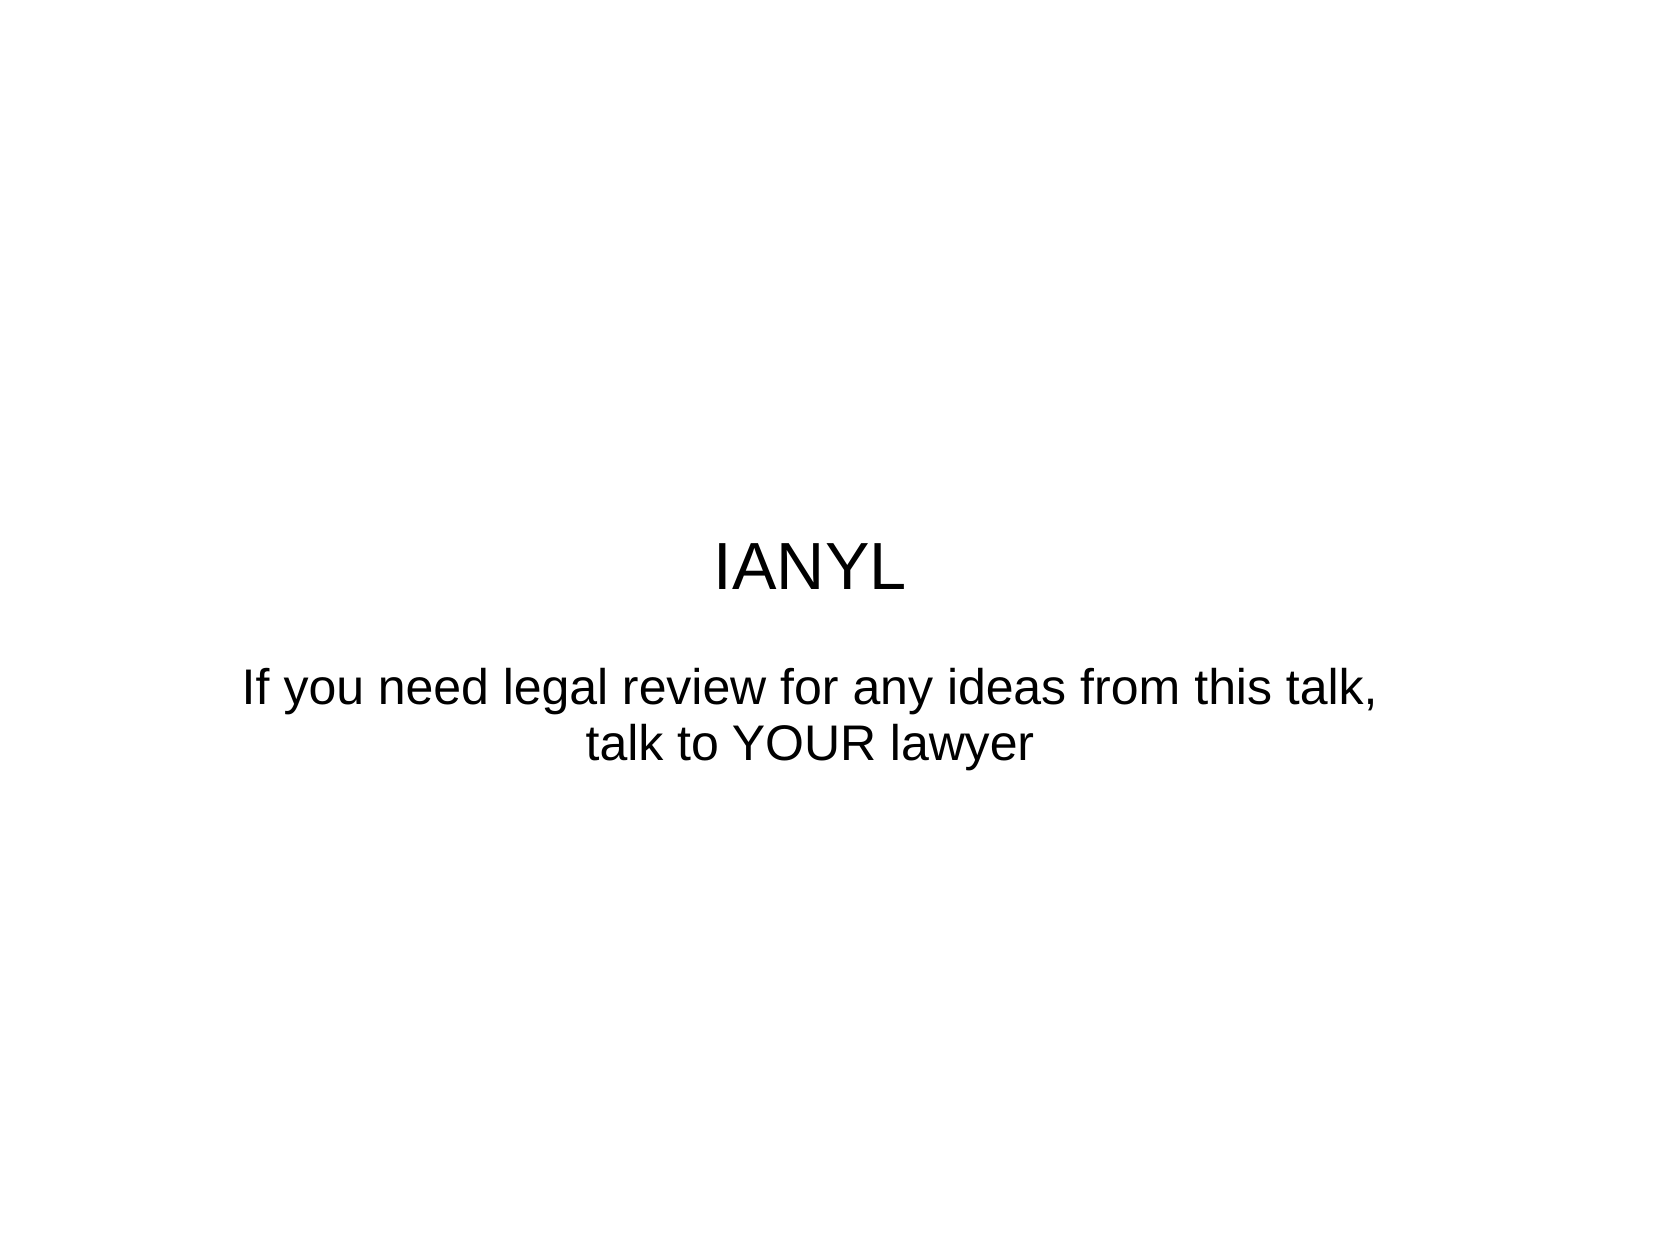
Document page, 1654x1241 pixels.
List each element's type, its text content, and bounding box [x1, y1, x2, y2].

subtitle IANYL If you need legal review for any ideas from this talk, talk to YOUR lawyer [82, 290, 1538, 1010]
